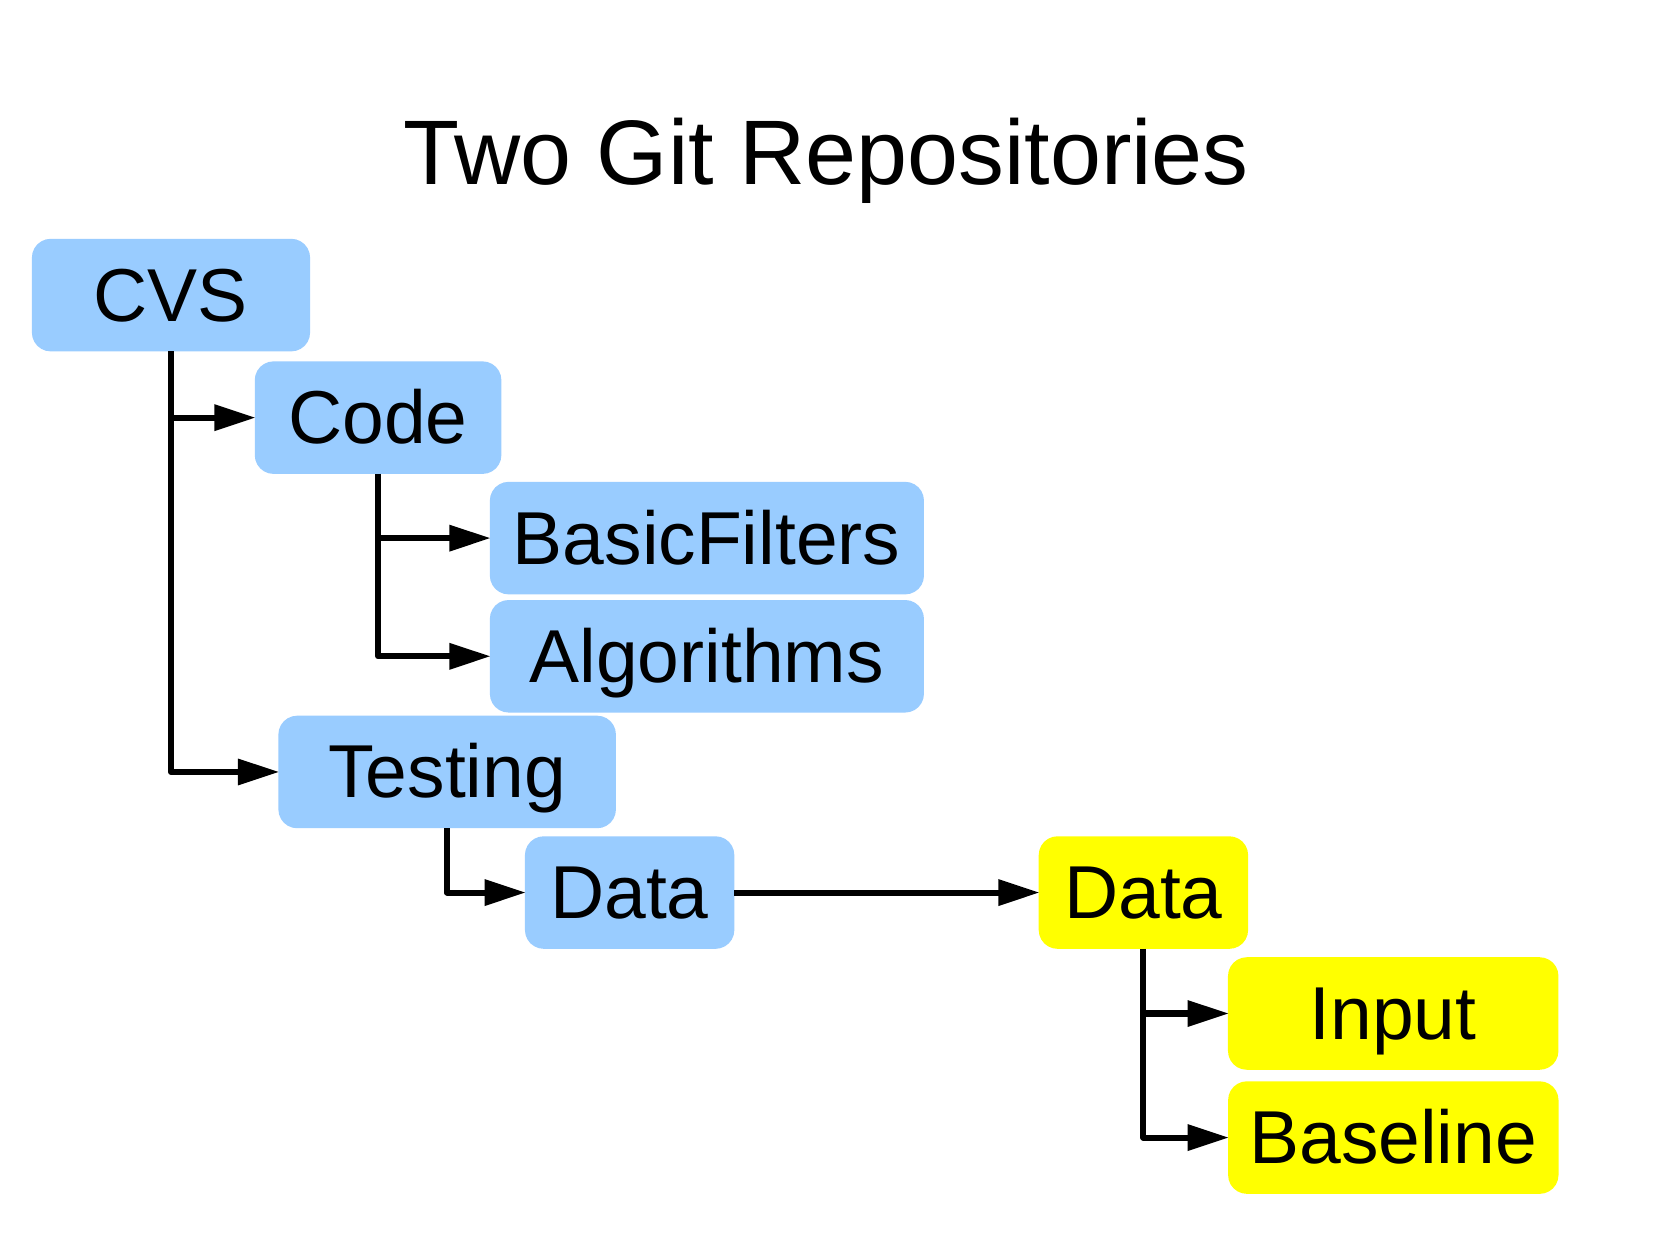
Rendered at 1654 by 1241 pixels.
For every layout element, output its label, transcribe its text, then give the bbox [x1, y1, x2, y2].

text_box CVS [31, 238, 311, 352]
text_box Baseline [1228, 1081, 1559, 1194]
text_box Data [524, 836, 735, 949]
text_box Testing [278, 715, 616, 829]
text_box Algorithms [489, 600, 924, 713]
text_box Input [1227, 957, 1559, 1070]
text_box BasicFilters [489, 481, 924, 595]
title Two Git Repositories [82, 49, 1571, 257]
text_box Code [254, 361, 502, 474]
text_box Data [1038, 836, 1249, 949]
